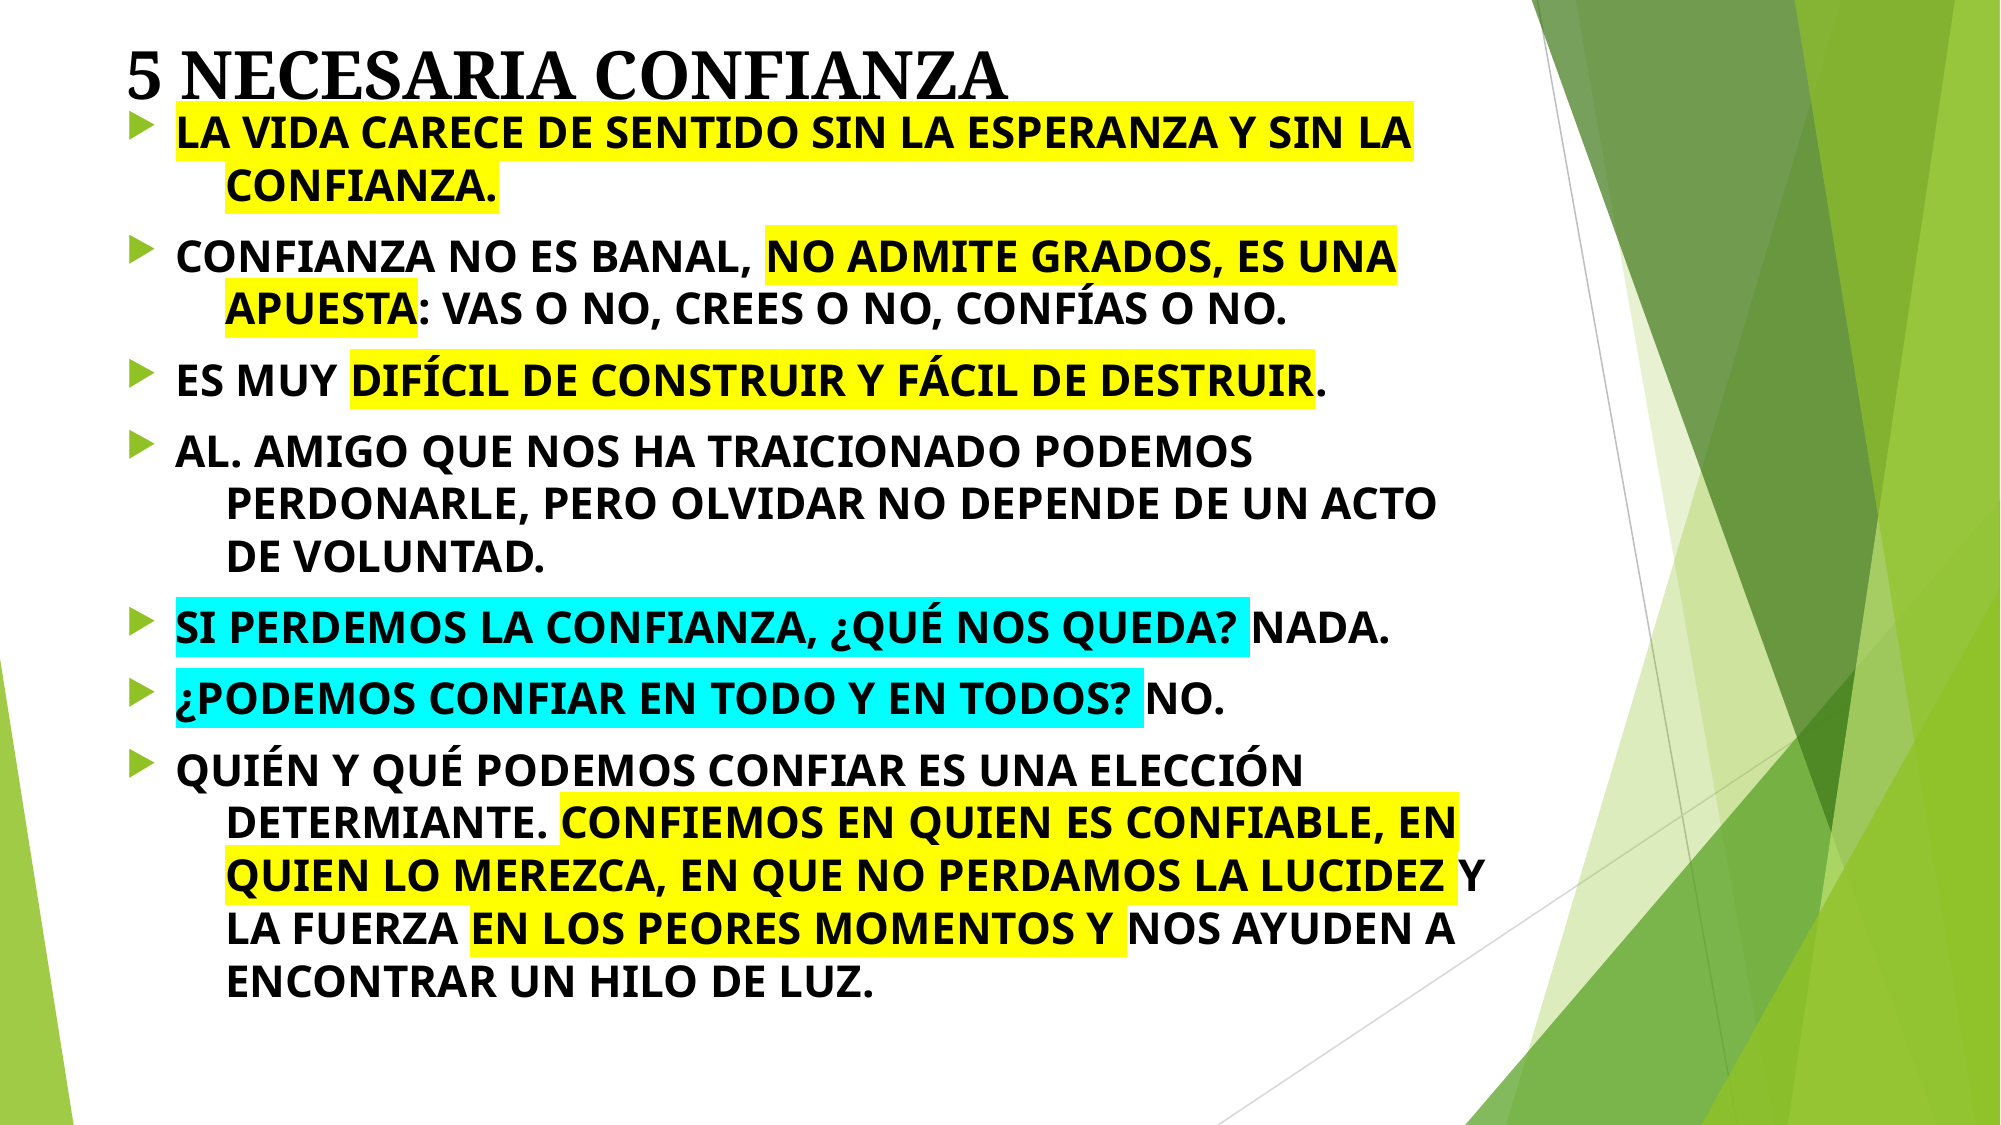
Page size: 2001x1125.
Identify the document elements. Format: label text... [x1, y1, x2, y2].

title 5 NECESARIA CONFIANZA [111, 24, 1522, 96]
list LA VIDA CARECE DE SENTIDO SIN LA ESPERANZA Y SIN LA CONFIANZA. CONFIANZA NO ES BANAL, NO ADMITE GRADOS, ES UNA APUESTA: VAS O NO, CREES O NO, CONFÍAS O NO. ES MUY DIFÍCIL DE CONSTRUIR Y FÁCIL DE DESTRUIR. AL. AMIGO QUE NOS HA TRAICIONADO PODEMOS PERDONARLE, PERO OLVIDAR NO DEPENDE DE UN ACTO DE VOLUNTAD. SI PERDEMOS LA CONFIANZA, ¿QUÉ NOS QUEDA? NADA. ¿PODEMOS CONFIAR EN TODO Y EN TODOS? NO. QUIÉN Y QUÉ PODEMOS CONFIAR ES UNA ELECCIÓN DETERMIANTE. CONFIEMOS EN QUIEN ES CONFIABLE, EN QUIEN LO MEREZCA, EN QUE NO PERDAMOS LA LUCIDEZ Y LA FUERZA EN LOS PEORES MOMENTOS Y NOS AYUDEN A ENCONTRAR UN HILO DE LUZ. [111, 96, 1522, 1032]
